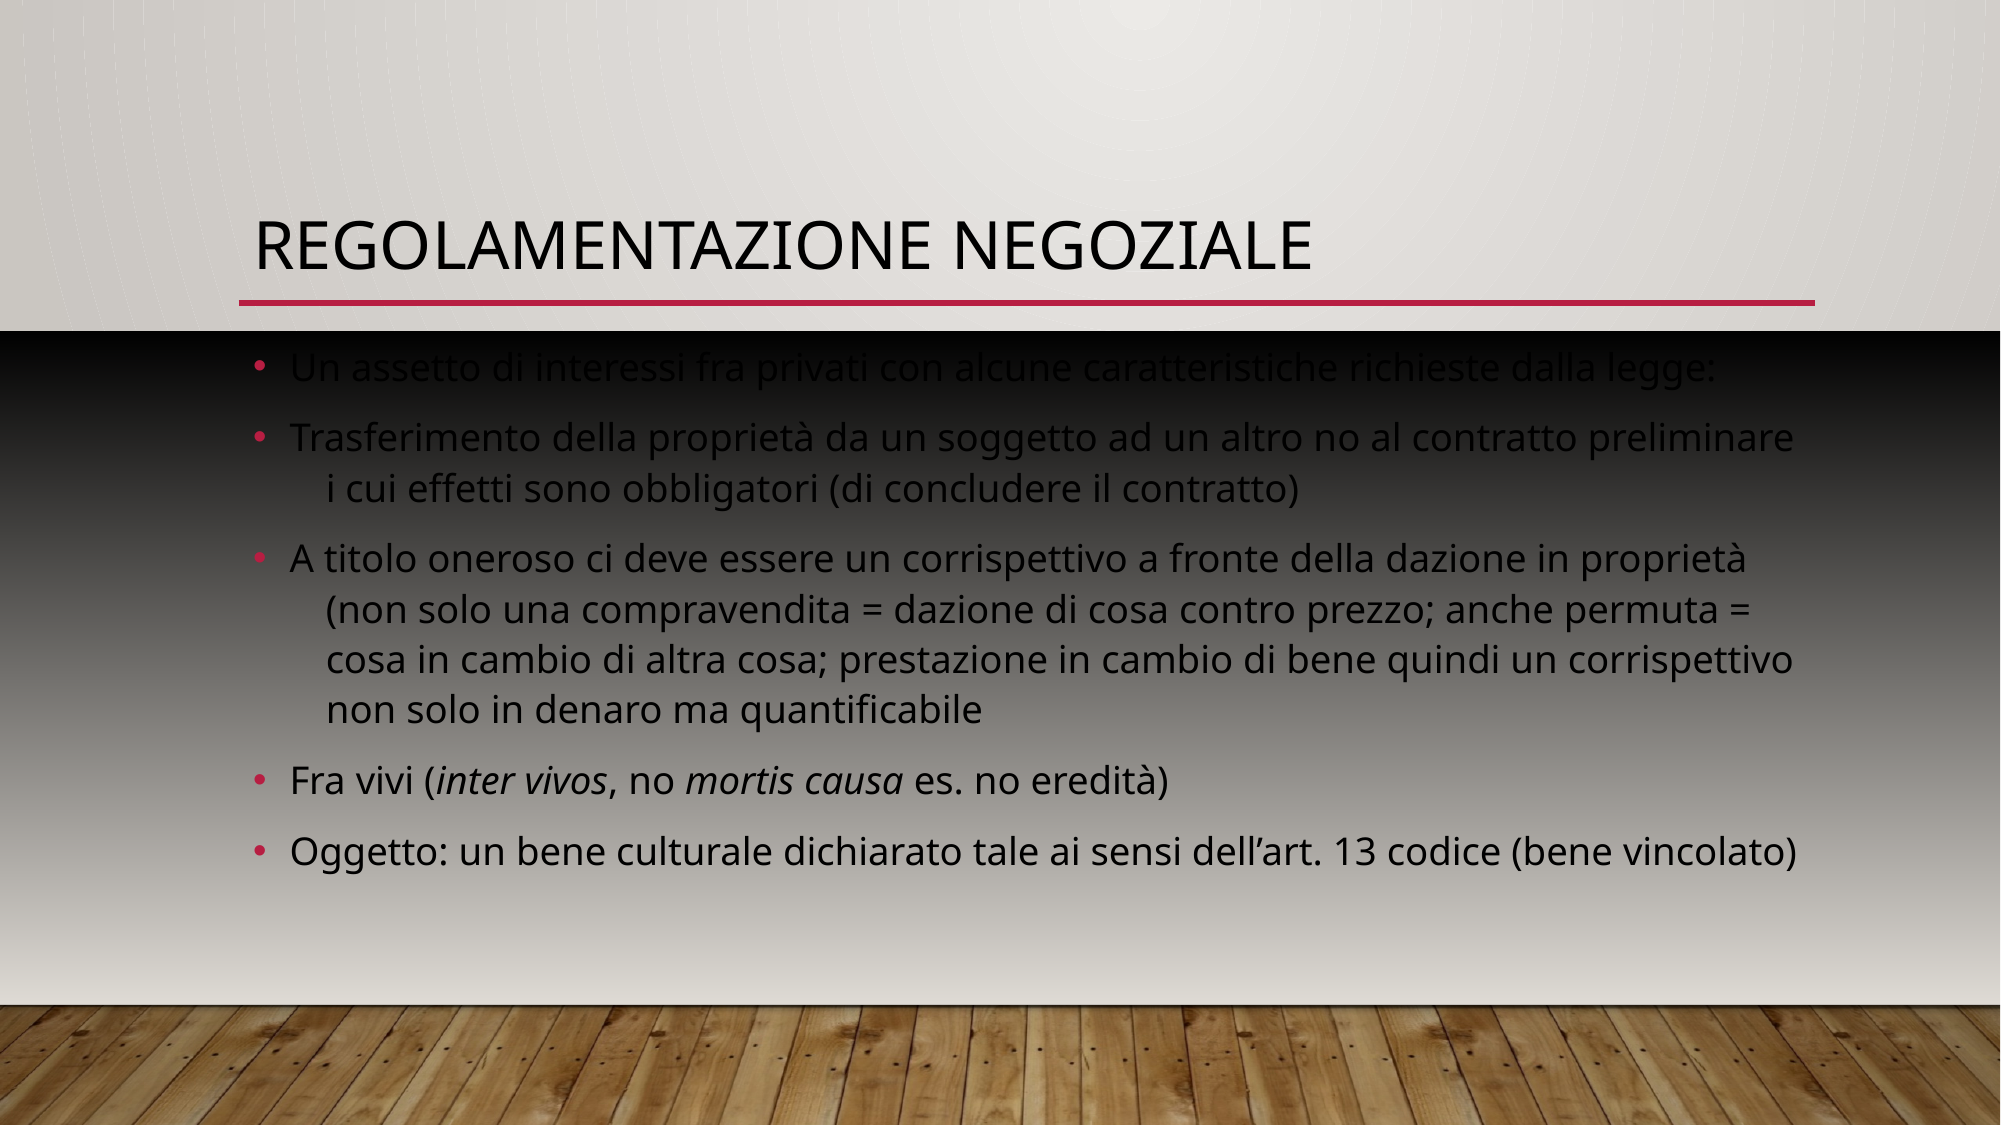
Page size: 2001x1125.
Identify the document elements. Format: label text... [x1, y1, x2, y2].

title Regolamentazione negoziale [238, 131, 1814, 305]
list Un assetto di interessi fra privati con alcune caratteristiche richieste dalla legge: Trasferimento della proprietà da un soggetto ad un altro no al contratto preliminare i cui effetti sono obbligatori (di concludere il contratto) A titolo oneroso ci deve essere un corrispettivo a fronte della dazione in proprietà (non solo una compravendita = dazione di cosa contro prezzo; anche permuta = cosa in cambio di altra cosa; prestazione in cambio di bene quindi un corrispettivo non solo in denaro ma quantificabile Fra vivi (inter vivos, no mortis causa es. no eredità) Oggetto: un bene culturale dichiarato tale ai sensi dell’art. 13 codice (bene vincolato) [238, 330, 1814, 897]
